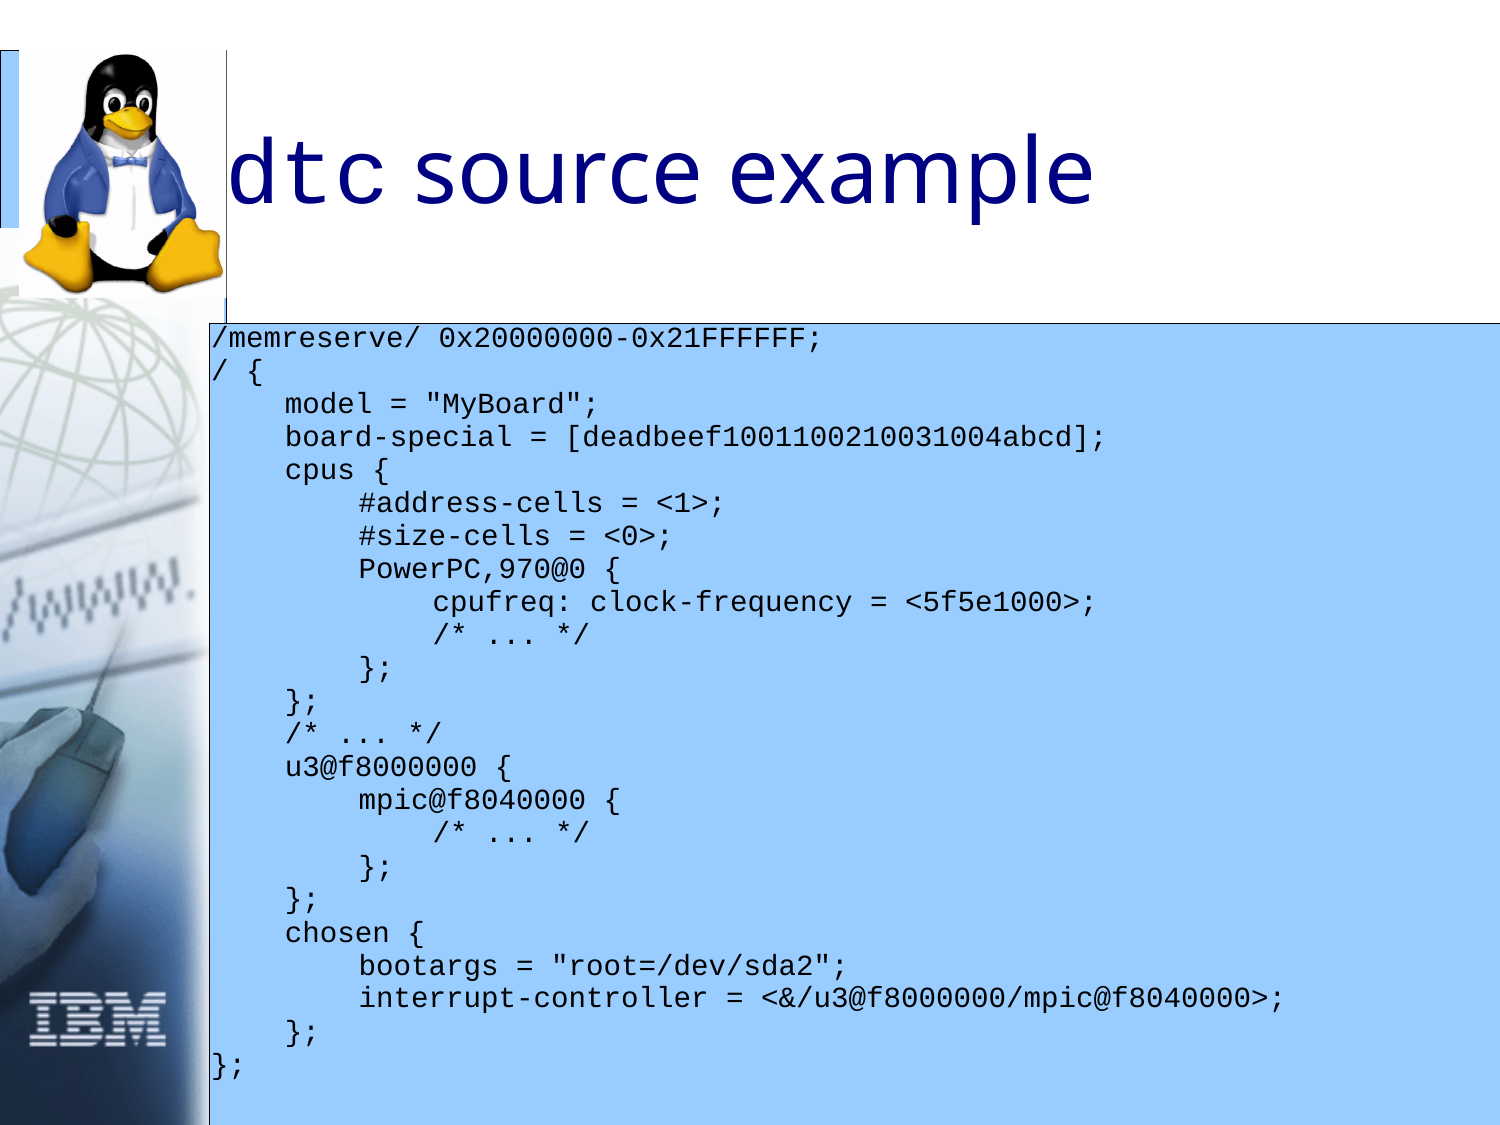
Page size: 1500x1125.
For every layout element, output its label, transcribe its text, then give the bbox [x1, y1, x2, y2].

title dtc source example [224, 99, 1388, 238]
chart [209, 323, 1500, 1125]
